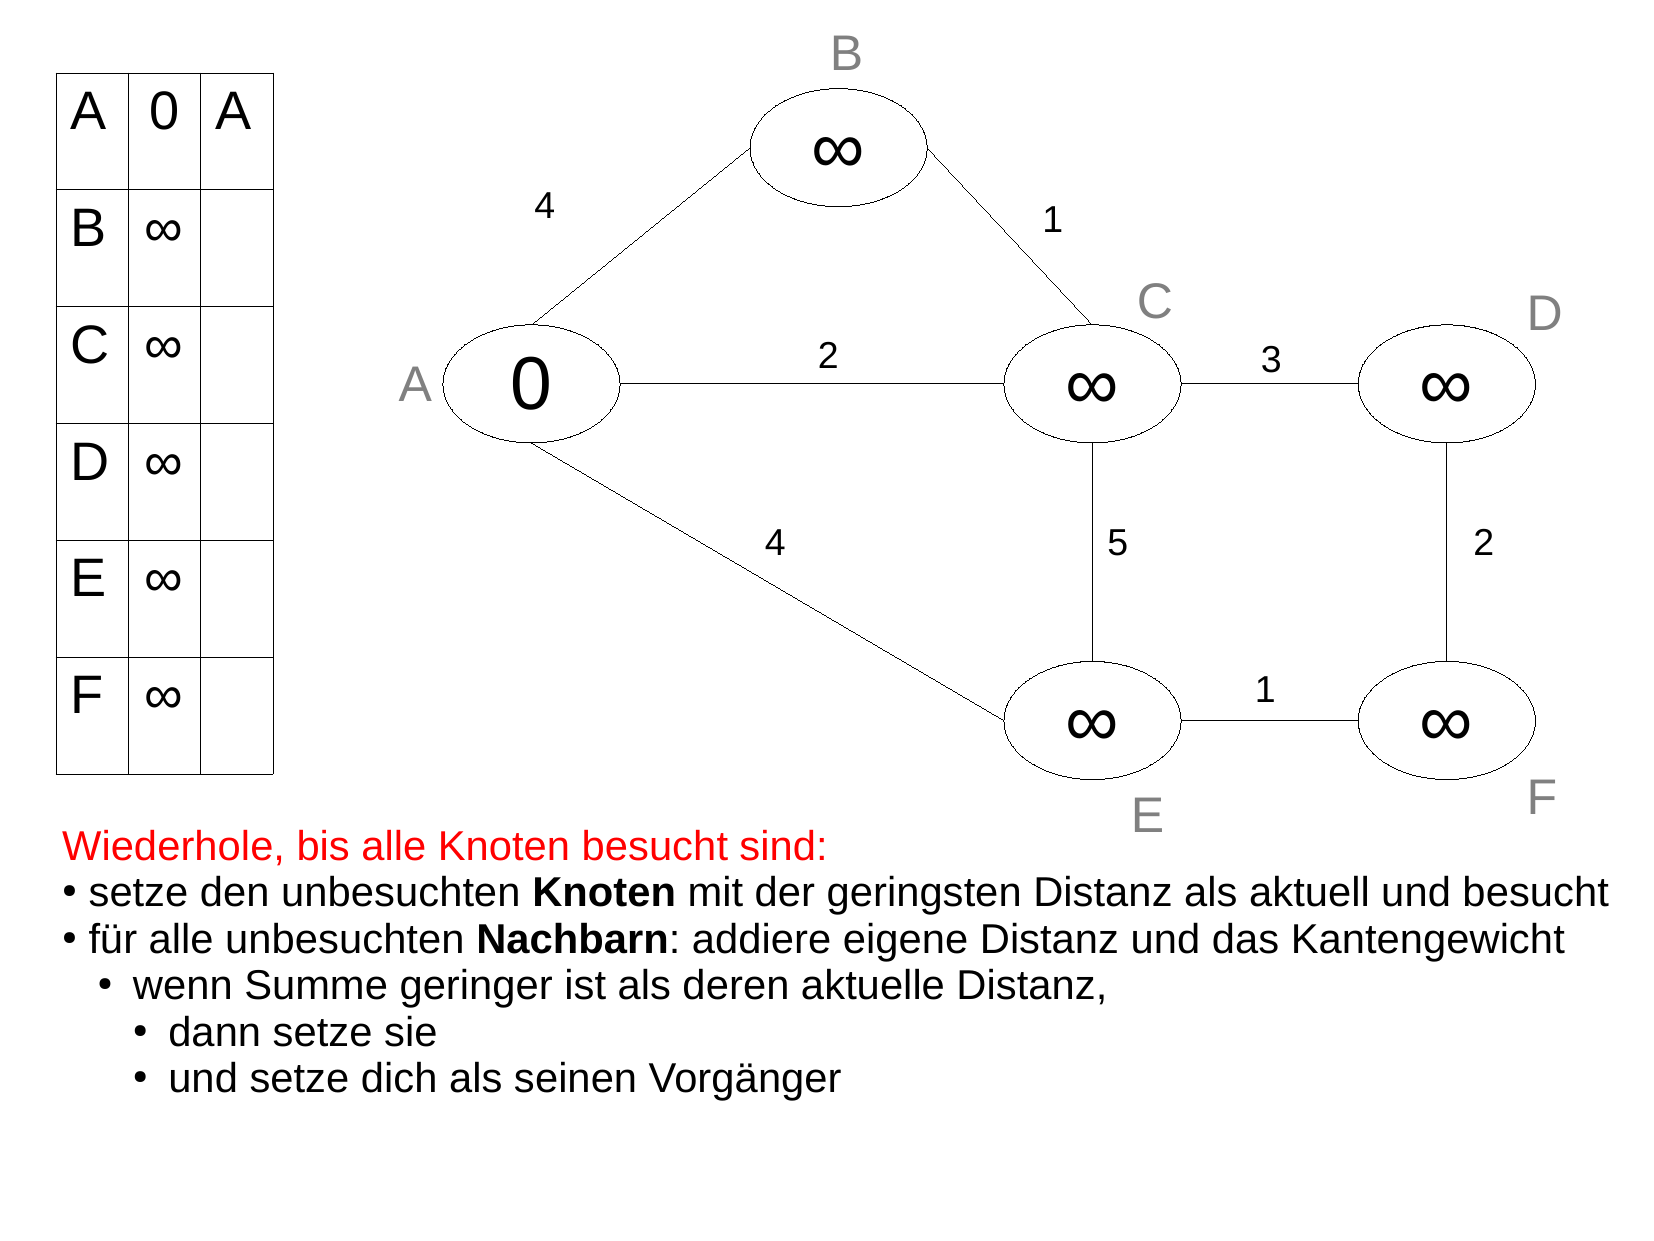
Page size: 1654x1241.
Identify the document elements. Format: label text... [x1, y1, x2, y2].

text_box 2 [1458, 513, 1518, 585]
table_cell [201, 541, 273, 657]
text_box 4 [750, 513, 810, 571]
table_header A [201, 74, 273, 189]
text_box Wiederhole, bis alle Knoten besucht sind: setze den unbesuchten Knoten mit der geringsten Distanz als aktuell und besucht für alle unbesuchten Nachbarn: addiere eigene Distanz und das Kantengewicht wenn Summe geringer ist als deren aktuelle Distanz, dann setze sie und setze dich als seinen Vorgänger [47, 815, 1654, 1113]
text_box D [1511, 277, 1601, 367]
table_header A [57, 74, 128, 189]
table_cell [201, 307, 273, 423]
table_cell B [57, 190, 128, 306]
table_cell ∞ [129, 424, 200, 540]
text_box 1 [1027, 191, 1087, 249]
table_cell ∞ [129, 190, 200, 306]
text_box C [1122, 265, 1211, 361]
table_cell F [57, 658, 128, 774]
text_box 2 [803, 326, 863, 384]
text_box 0 [461, 324, 621, 443]
text_box F [1511, 761, 1601, 815]
table_cell E [57, 541, 128, 657]
table_cell ∞ [129, 658, 200, 774]
text_box ∞ [1358, 324, 1536, 443]
text_box ∞ [1358, 661, 1536, 780]
text_box ∞ [1003, 324, 1182, 443]
text_box A [383, 348, 473, 426]
table_cell D [57, 424, 128, 540]
text_box 4 [519, 177, 579, 235]
table_header 0 [129, 74, 200, 189]
text_box B [814, 17, 904, 89]
text_box 3 [1246, 330, 1306, 390]
table_cell [201, 190, 273, 306]
text_box 1 [1240, 661, 1300, 725]
table_cell [201, 658, 273, 774]
table_cell C [57, 307, 128, 423]
table_cell ∞ [129, 541, 200, 657]
table_cell [201, 424, 273, 540]
text_box ∞ [750, 89, 928, 207]
table_cell ∞ [129, 307, 200, 423]
text_box E [1116, 779, 1176, 815]
text_box ∞ [1003, 661, 1182, 780]
text_box 5 [1092, 513, 1152, 573]
